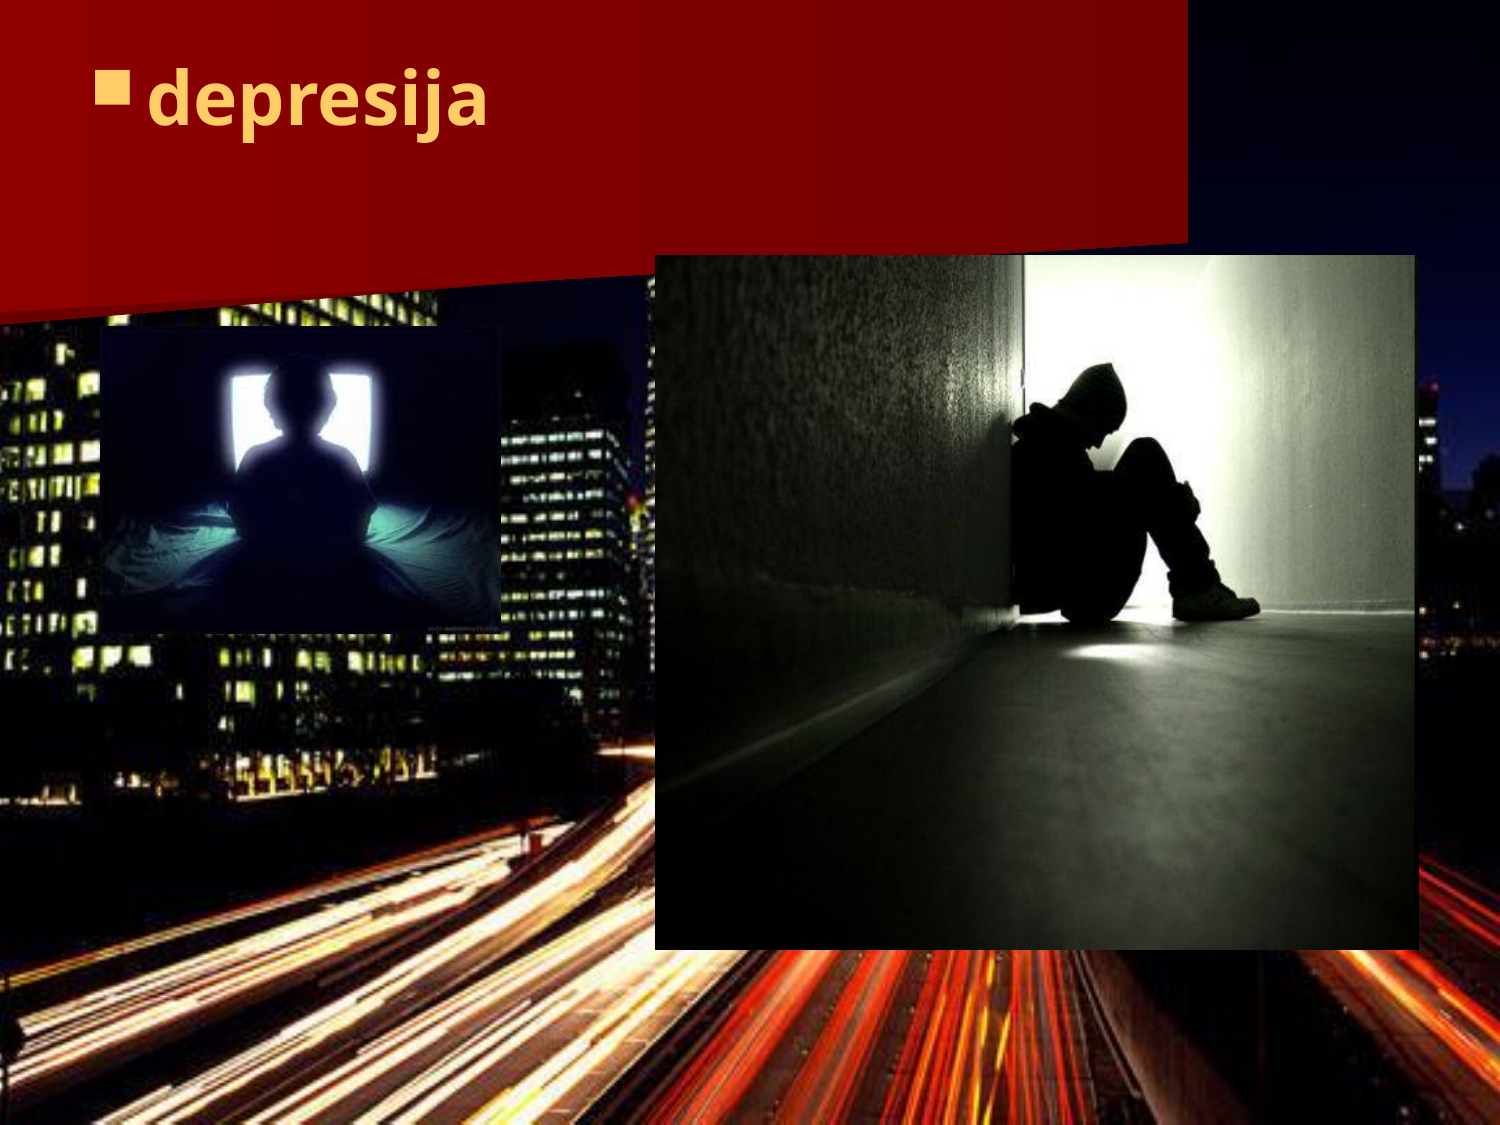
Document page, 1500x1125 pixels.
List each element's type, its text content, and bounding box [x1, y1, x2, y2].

list depresija [75, 42, 1425, 1000]
picture [0, 0, 1500, 1125]
picture [655, 255, 1419, 950]
picture [100, 326, 501, 635]
